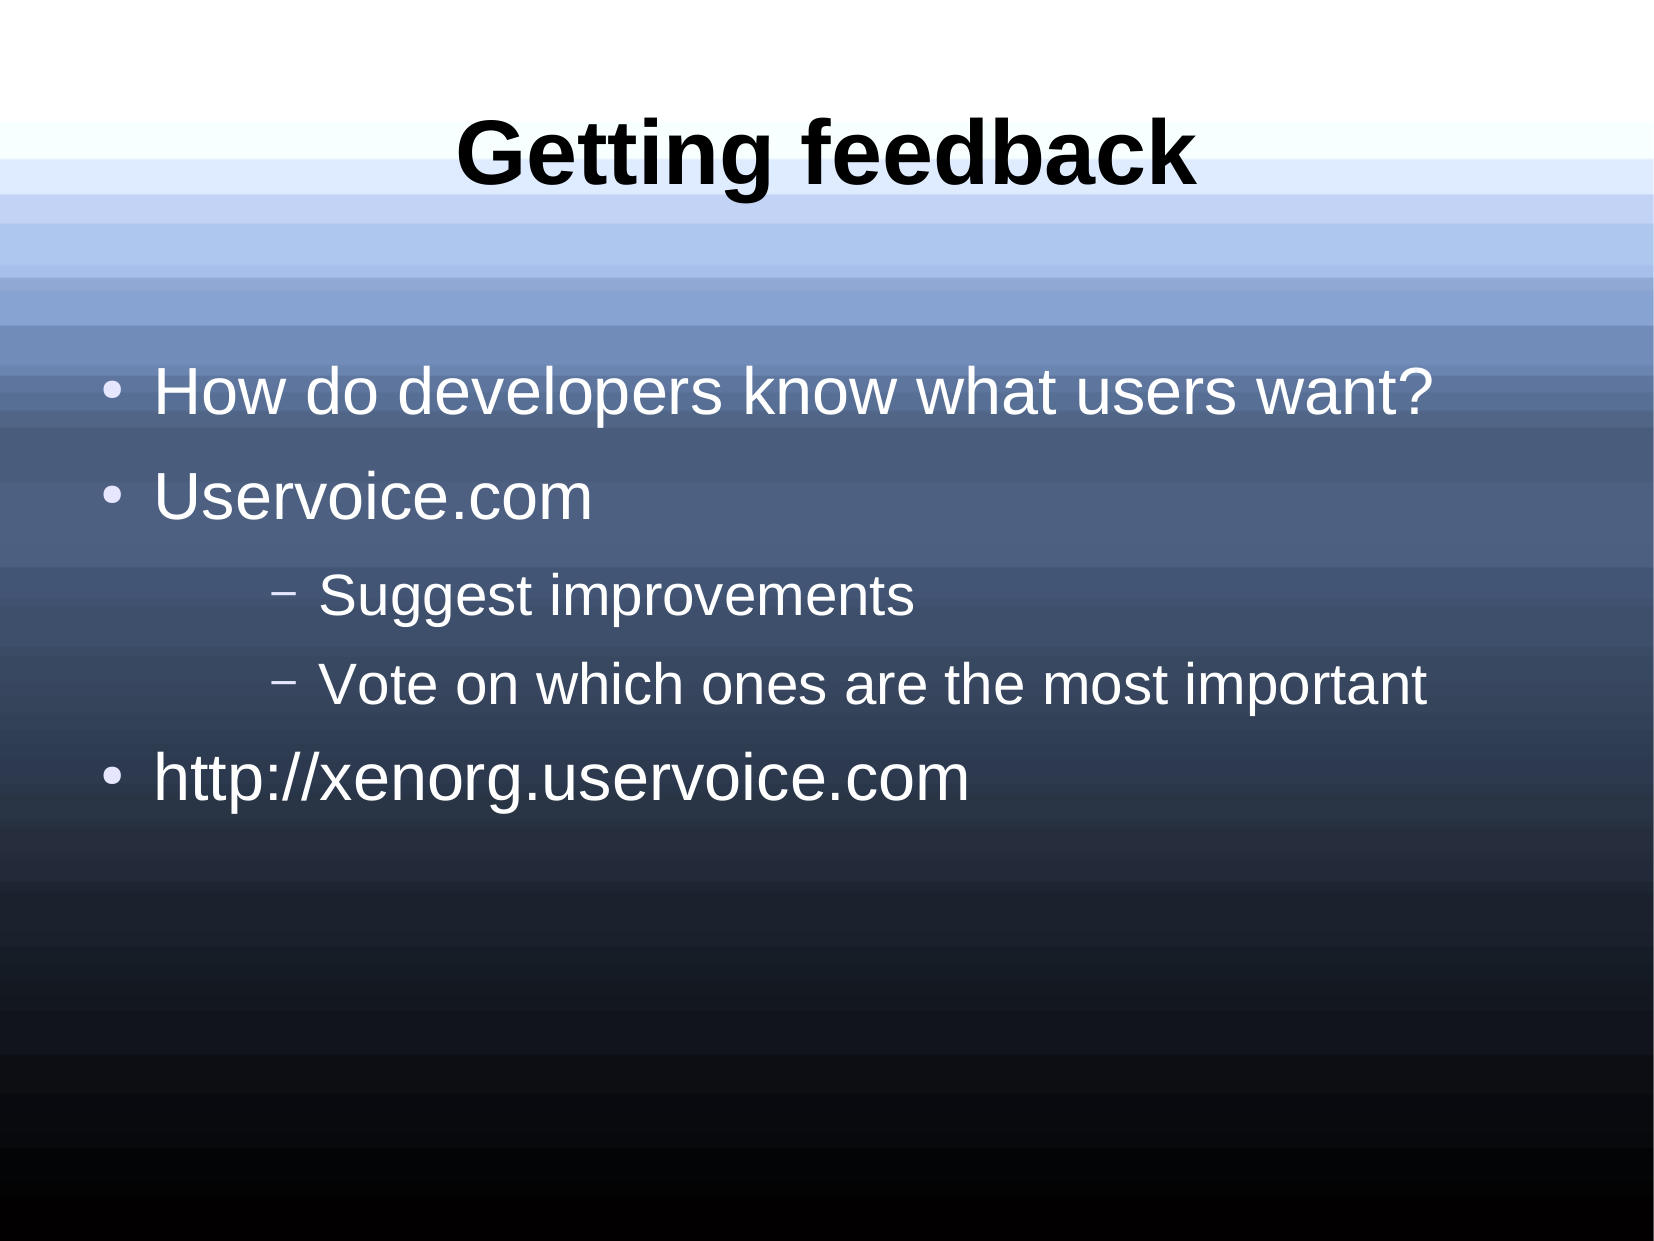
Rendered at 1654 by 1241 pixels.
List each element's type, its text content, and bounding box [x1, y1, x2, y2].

title Getting feedback [82, 49, 1571, 257]
picture [0, 0, 1654, 1241]
list How do developers know what users want? Uservoice.com Suggest improvements Vote on which ones are the most important http://xenorg.uservoice.com [82, 354, 1571, 1074]
